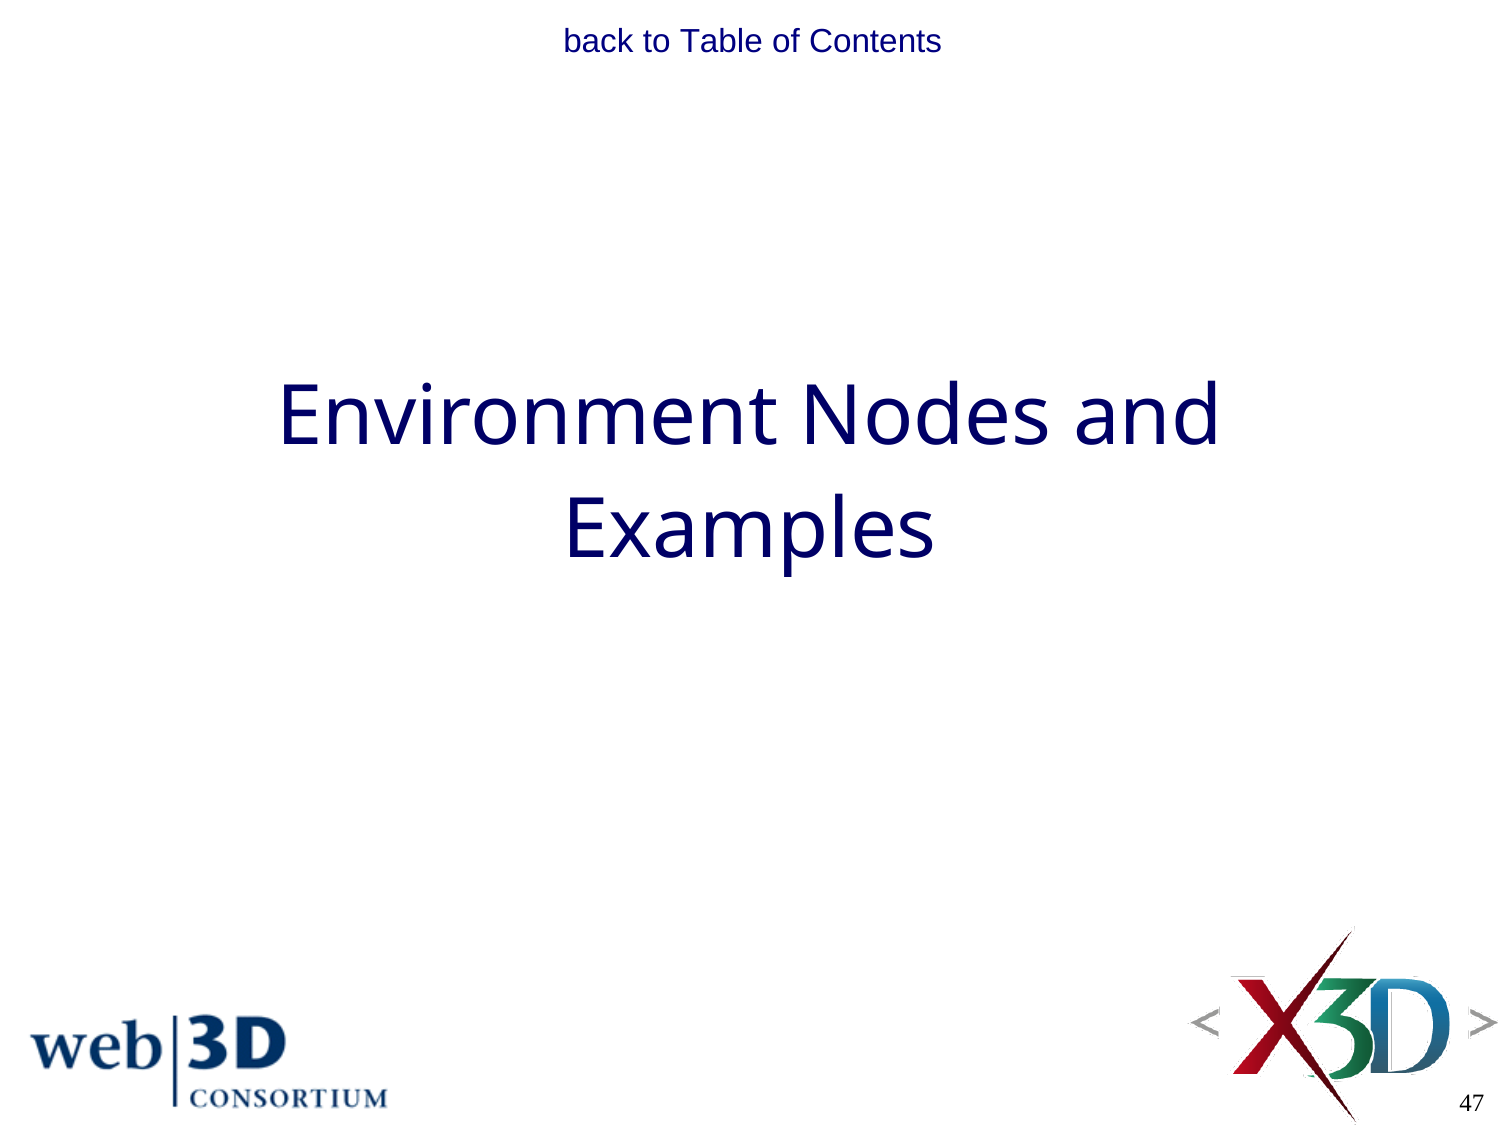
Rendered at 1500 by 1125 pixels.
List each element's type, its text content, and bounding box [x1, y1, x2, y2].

title Environment Nodes and Examples [75, 374, 1426, 563]
text_box back to Table of Contents [548, 14, 958, 68]
picture [12, 998, 413, 1118]
picture [1187, 926, 1500, 1125]
